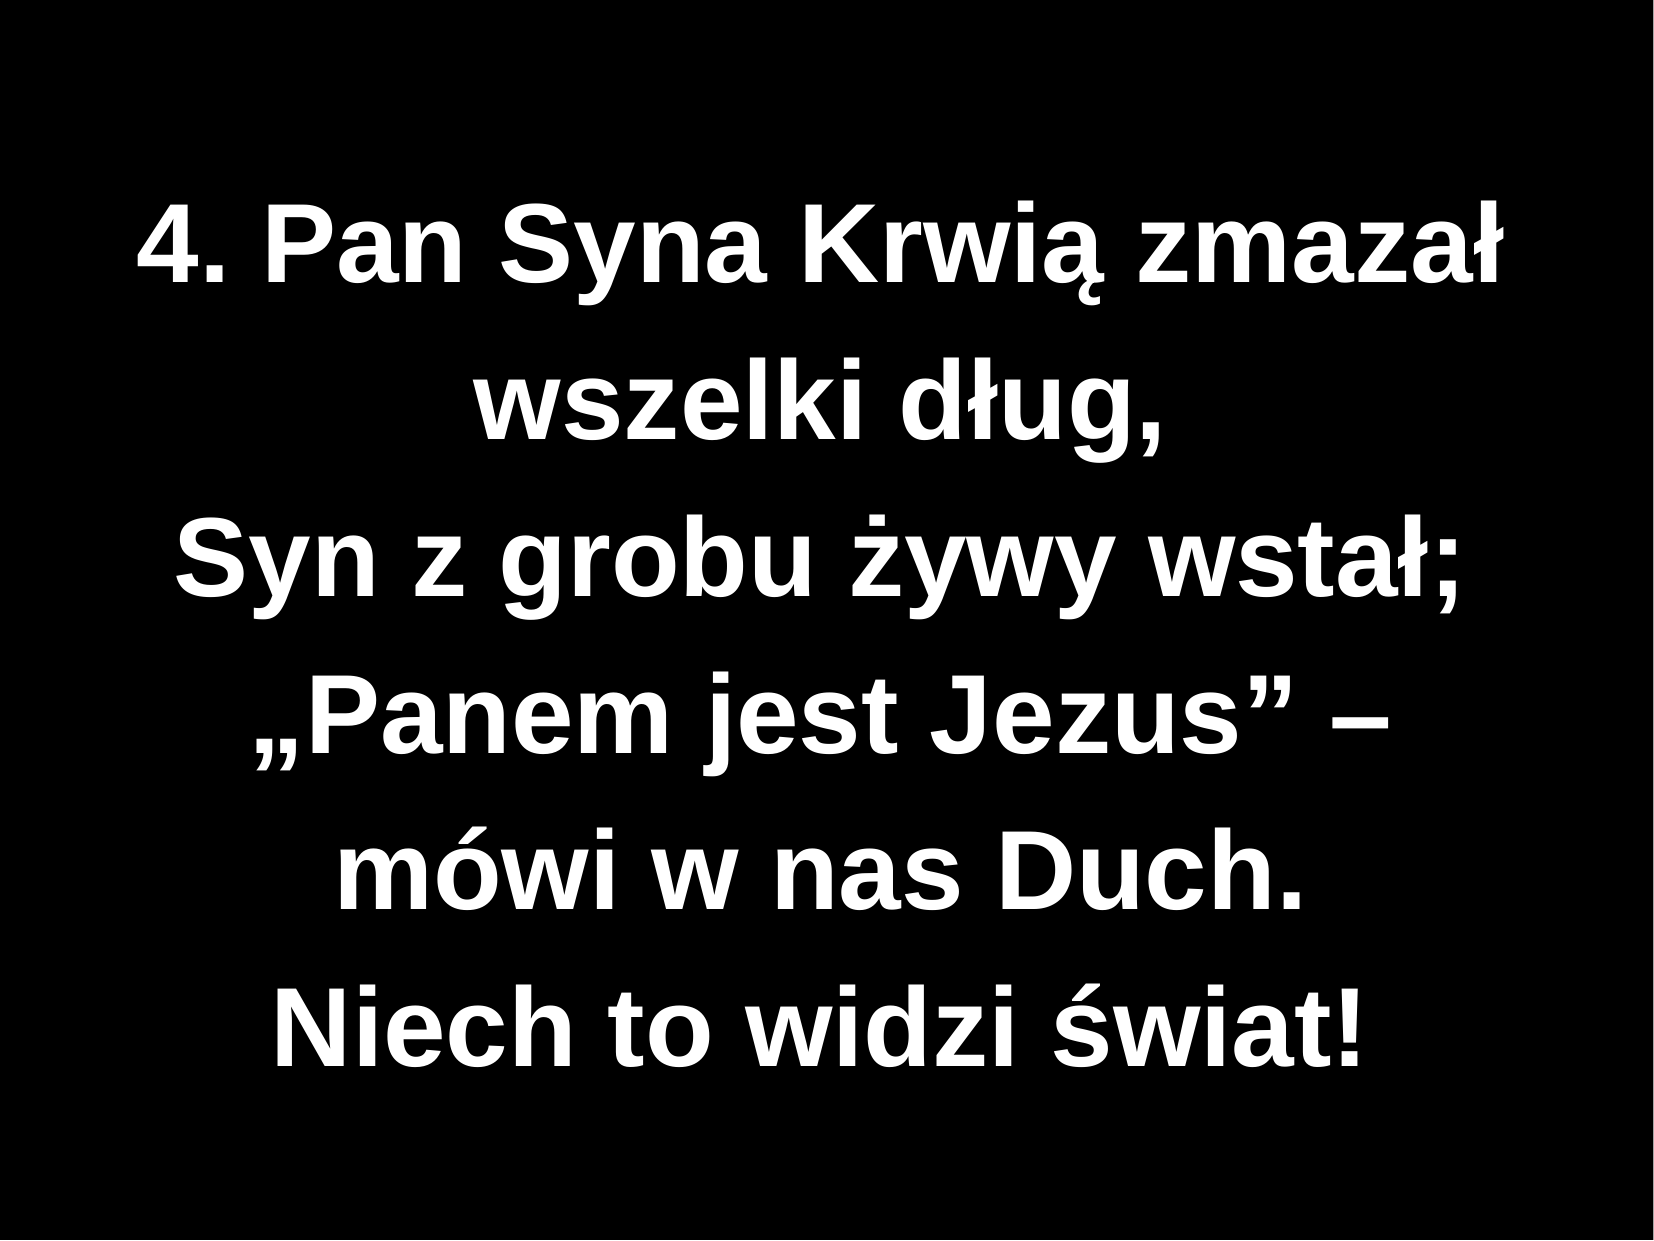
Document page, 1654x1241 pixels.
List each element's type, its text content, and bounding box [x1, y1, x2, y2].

subtitle 4. Pan Syna Krwią zmazał wszelki dług, Syn z grobu żywy wstał; „Panem jest Jezus” – mówi w nas Duch. Niech to widzi świat! [0, 0, 1642, 1241]
